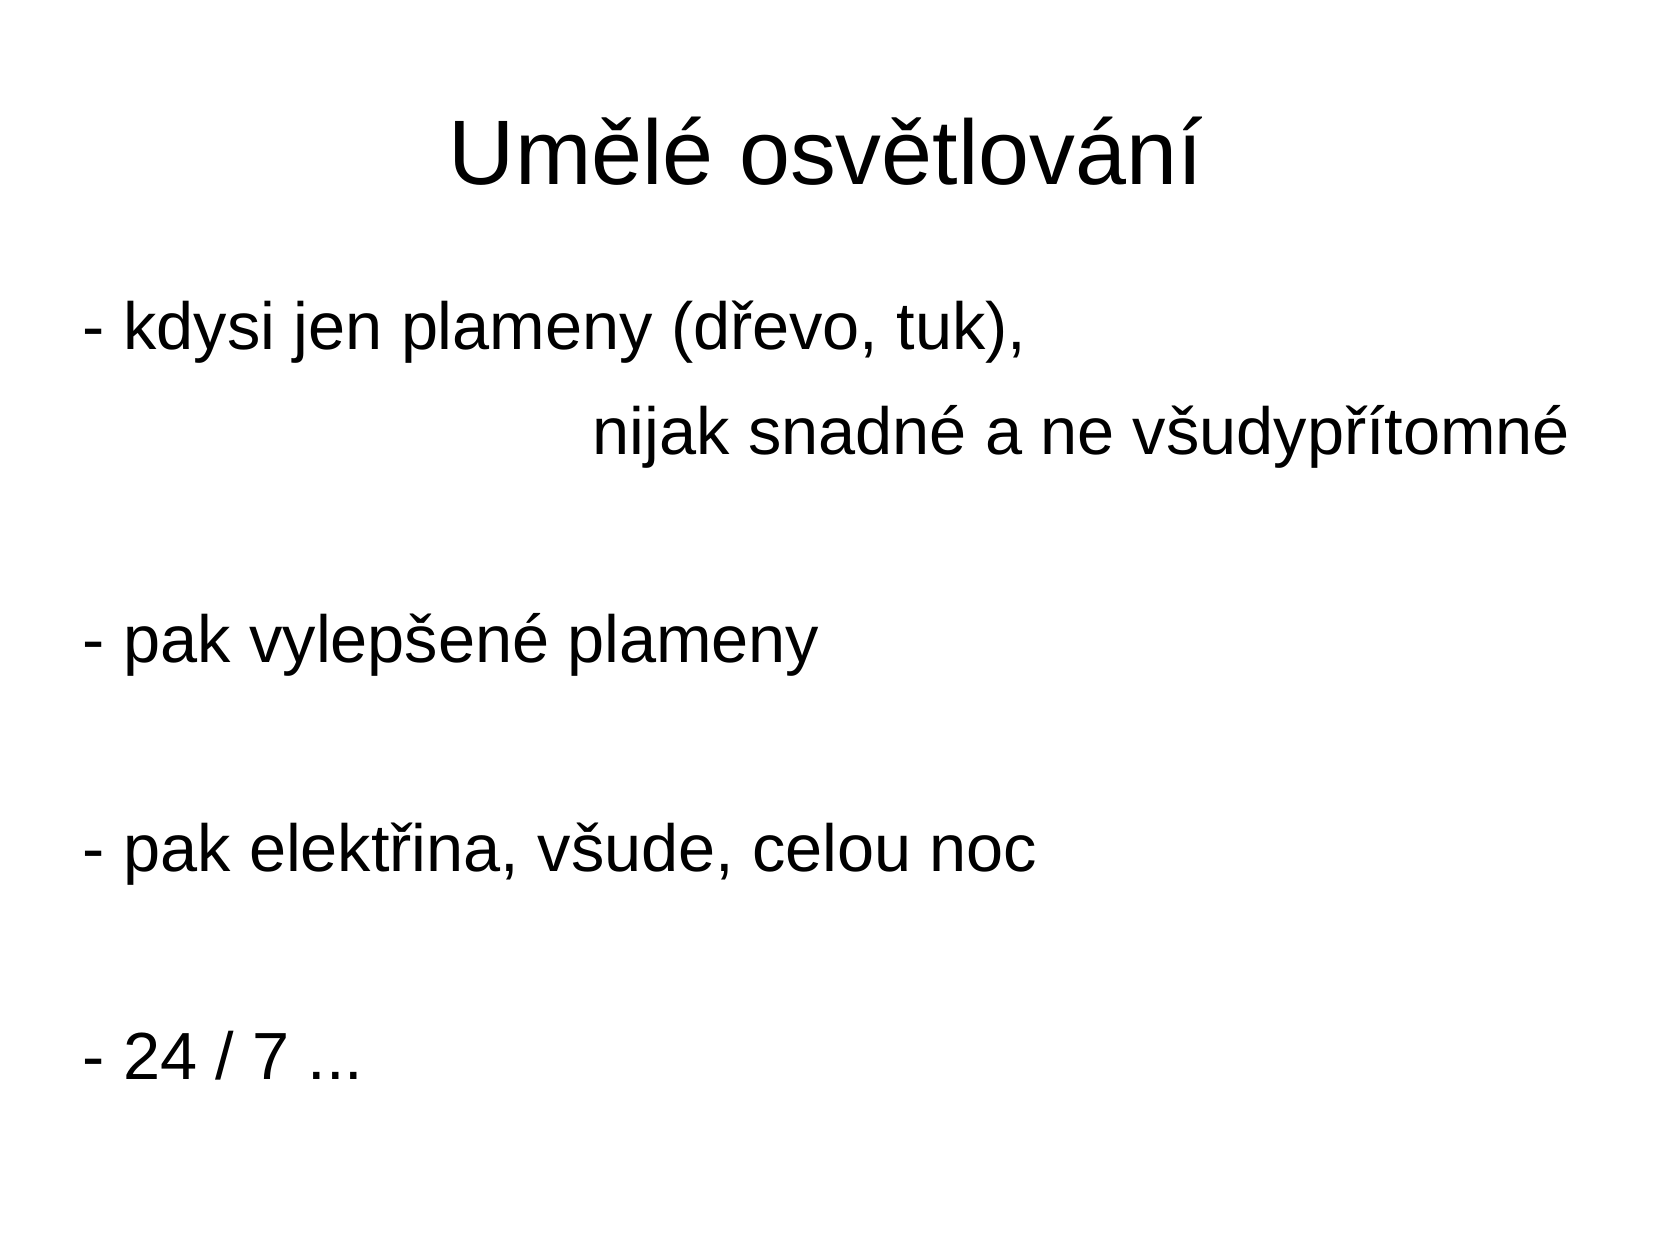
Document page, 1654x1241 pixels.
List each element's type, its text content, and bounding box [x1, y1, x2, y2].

title Umělé osvětlování [82, 23, 1571, 283]
list - kdysi jen plameny (dřevo, tuk), nijak snadné a ne všudypřítomné - pak vylepšené plameny - pak elektřina, všude, celou noc - 24 / 7 ... [82, 289, 1571, 1108]
